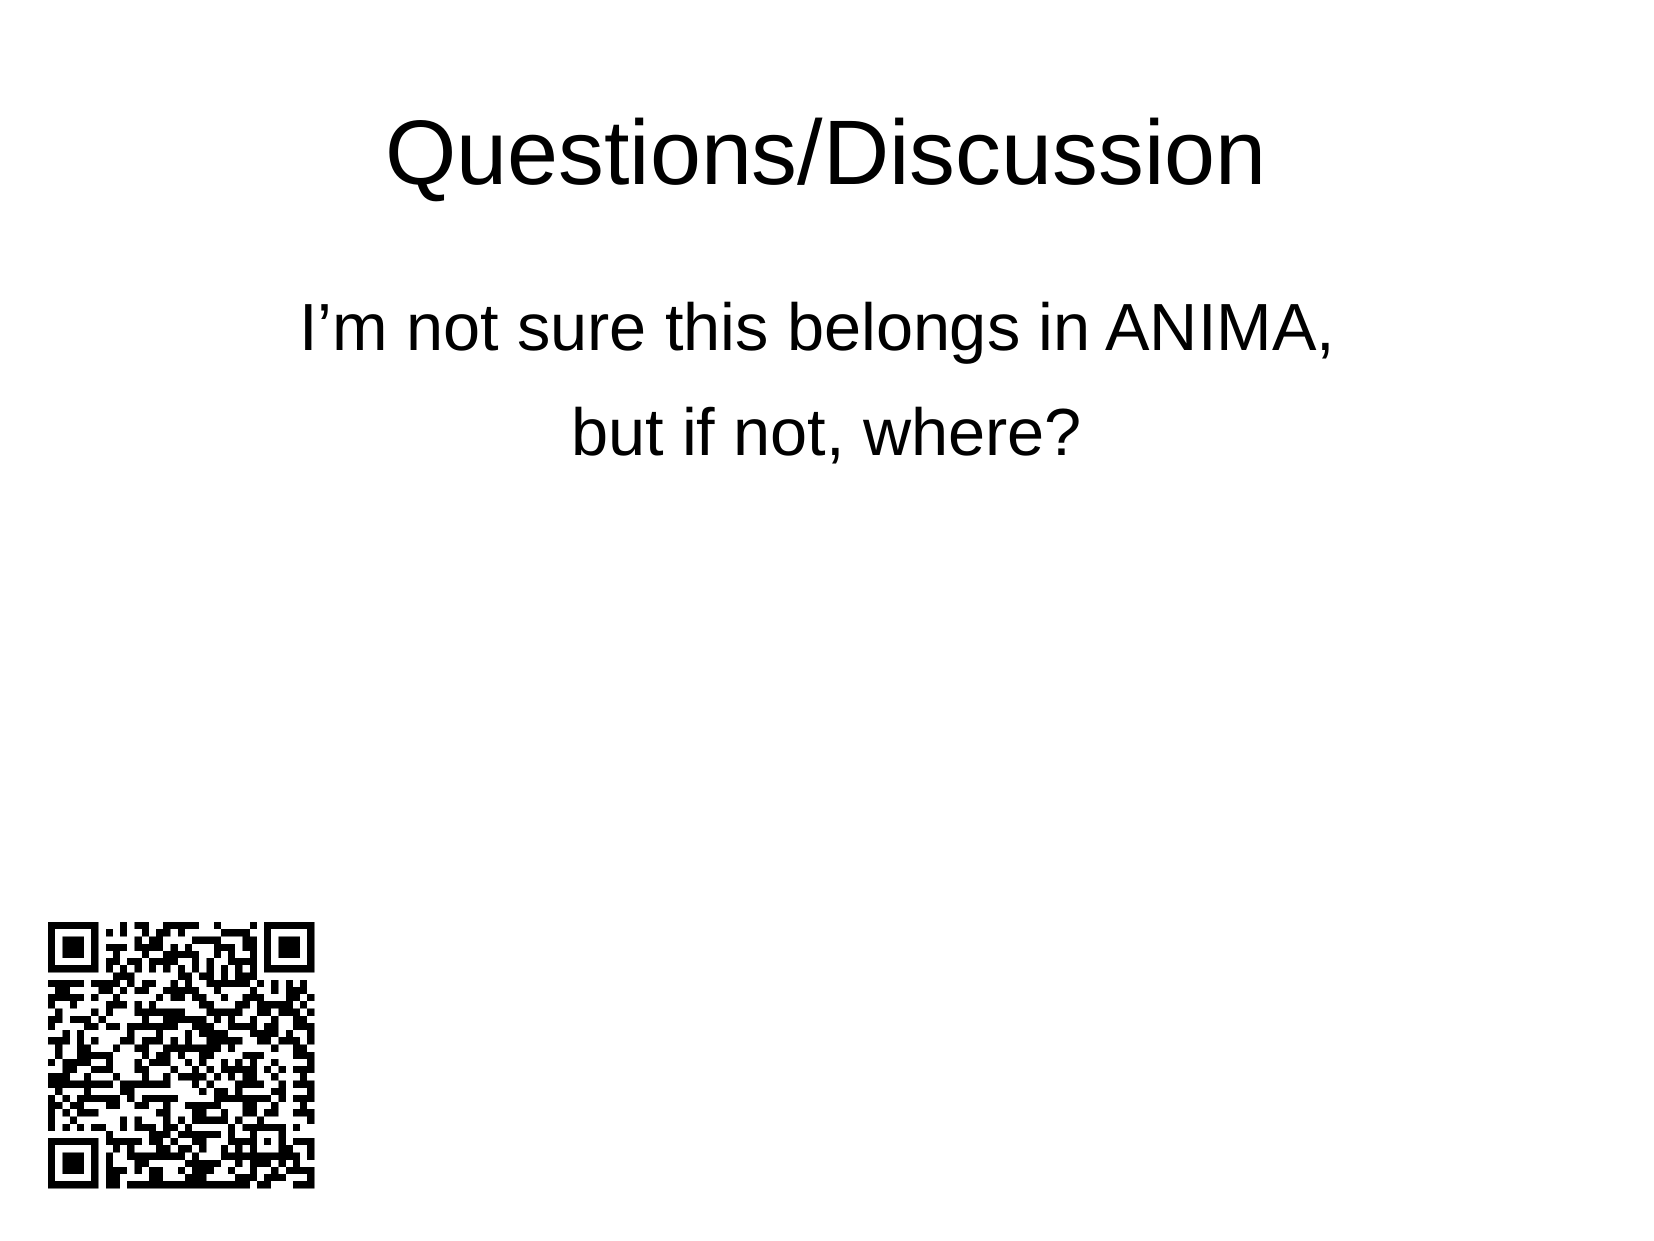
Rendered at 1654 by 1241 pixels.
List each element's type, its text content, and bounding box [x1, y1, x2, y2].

picture [19, 893, 343, 1217]
list I’m not sure this belongs in ANIMA, but if not, where? [82, 290, 1571, 1010]
title Questions/Discussion [82, 49, 1571, 257]
